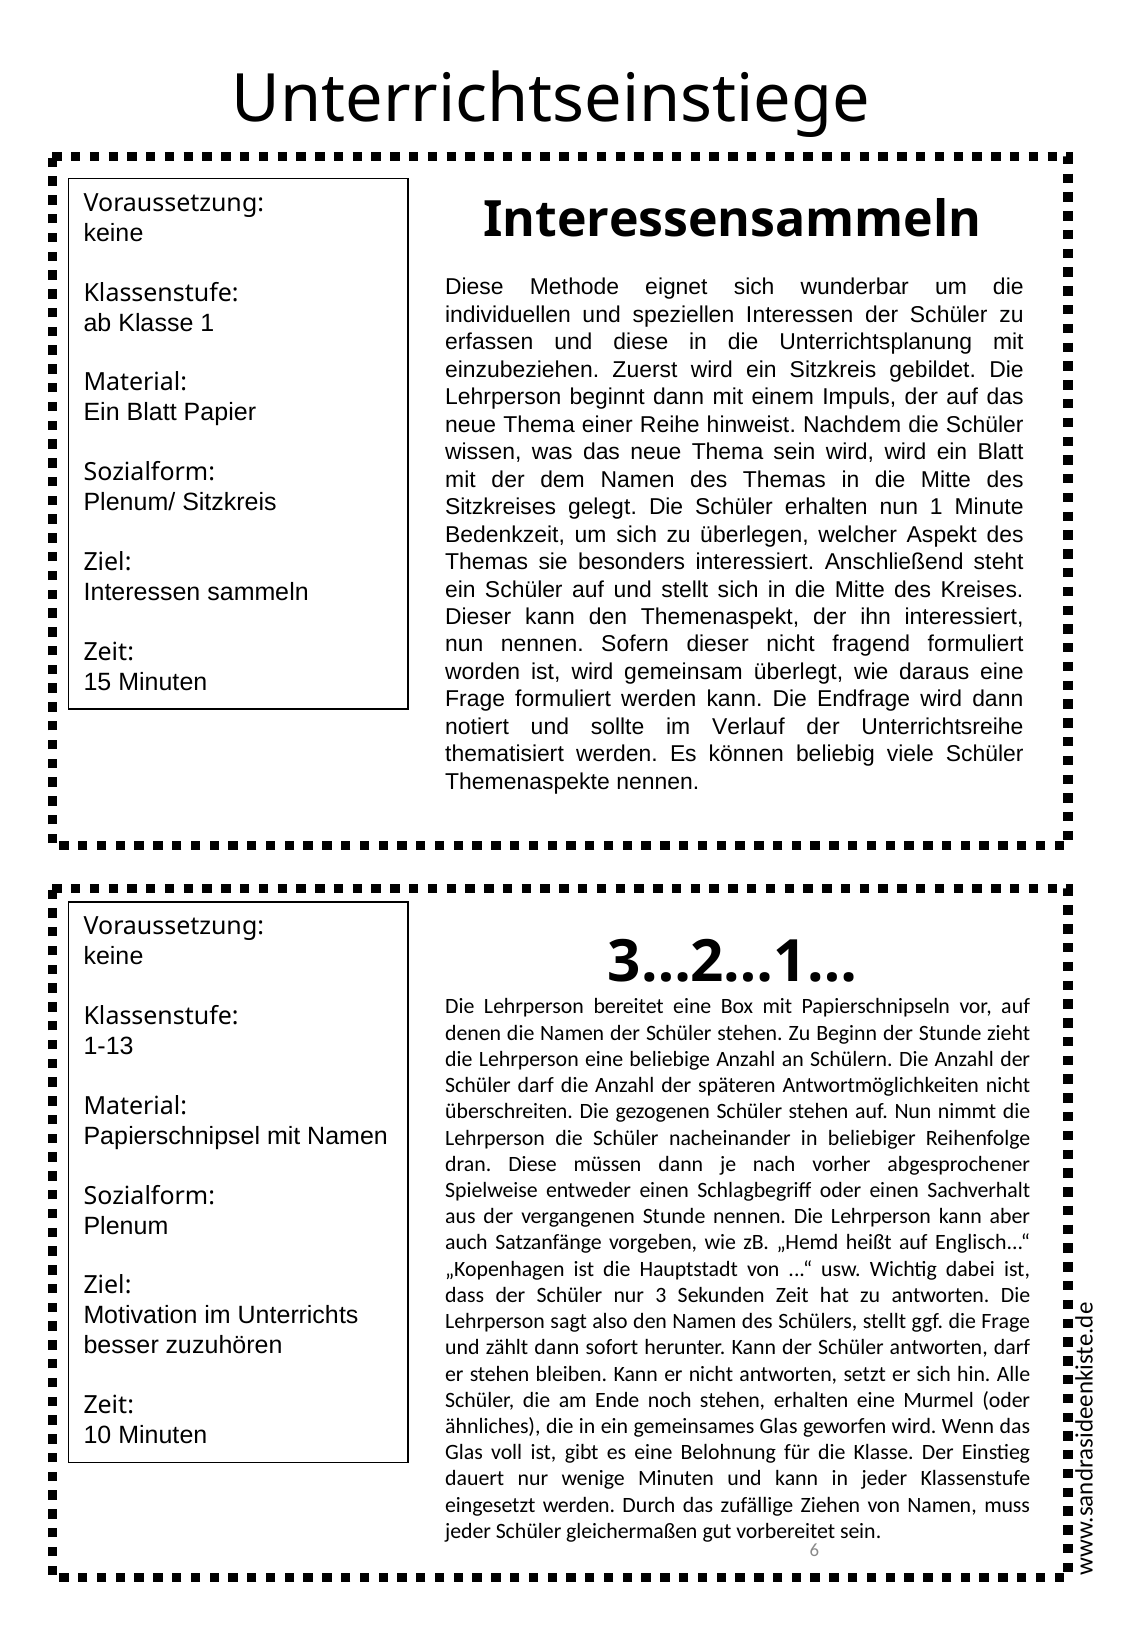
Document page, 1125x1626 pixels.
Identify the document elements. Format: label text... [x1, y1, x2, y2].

text_box [794, 1506, 1048, 1593]
text_box www.sandrasideenkiste.de [1059, 1074, 1106, 1591]
text_box Interessensammeln [410, 178, 1055, 255]
text_box Unterrichtseinstiege [52, 47, 1069, 144]
text_box Voraussetzung: keine Klassenstufe: ab Klasse 1 Material: Ein Blatt Papier Sozialform: Plenum/ Sitzkreis Ziel: Interessen sammeln Zeit: 15 Minuten [68, 178, 409, 709]
text_box Voraussetzung: keine Klassenstufe: 1-13 Material: Papierschnipsel mit Namen Sozialform: Plenum Ziel: Motivation im Unterrichts besser zuzuhören Zeit: 10 Minuten [68, 902, 409, 1463]
text_box 3…2…1… [410, 915, 1055, 1002]
text_box Diese Methode eignet sich wunderbar um die individuellen und speziellen Interessen der Schüler zu erfassen und diese in die Unterrichtsplanung mit einzubeziehen. Zuerst wird ein Sitzkreis gebildet. Die Lehrperson beginnt dann mit einem Impuls, der auf das neue Thema einer Reihe hinweist. Nachdem die Schüler wissen, was das neue Thema sein wird, wird ein Blatt mit der dem Namen des Themas in die Mitte des Sitzkreises gelegt. Die Schüler erhalten nun 1 Minute Bedenkzeit, um sich zu überlegen, welcher Aspekt des Themas sie besonders interessiert. Anschließend steht ein Schüler auf und stellt sich in die Mitte des Kreises. Dieser kann den Themenaspekt, der ihn interessiert, nun nennen. Sofern dieser nicht fragend formuliert worden ist, wird gemeinsam überlegt, wie daraus eine Frage formuliert werden kann. Die Endfrage wird dann notiert und sollte im Verlauf der Unterrichtsreihe thematisiert werden. Es können beliebig viele Schüler Themenaspekte nennen. [430, 264, 1039, 808]
text_box Die Lehrperson bereitet eine Box mit Papierschnipseln vor, auf denen die Namen der Schüler stehen. Zu Beginn der Stunde zieht die Lehrperson eine beliebige Anzahl an Schülern. Die Anzahl der Schüler darf die Anzahl der späteren Antwortmöglichkeiten nicht überschreiten. Die gezogenen Schüler stehen auf. Nun nimmt die Lehrperson die Schüler nacheinander in beliebiger Reihenfolge dran. Diese müssen dann je nach vorher abgesprochener Spielweise entweder einen Schlagbegriff oder einen Sachverhalt aus der vergangenen Stunde nennen. Die Lehrperson kann aber auch Satzanfänge vorgeben, wie zB. „Hemd heißt auf Englisch...“ „Kopenhagen ist die Hauptstadt von ...“ usw. Wichtig dabei ist, dass der Schüler nur 3 Sekunden Zeit hat zu antworten. Die Lehrperson sagt also den Namen des Schülers, stellt ggf. die Frage und zählt dann sofort herunter. Kann der Schüler antworten, darf er stehen bleiben. Kann er nicht antworten, setzt er sich hin. Alle Schüler, die am Ende noch stehen, erhalten eine Murmel (oder ähnliches), die in ein gemeinsames Glas geworfen wird. Wenn das Glas voll ist, gibt es eine Belohnung für die Klasse. Der Einstieg dauert nur wenige Minuten und kann in jeder Klassenstufe eingesetzt werden. Durch das zufällige Ziehen von Namen, muss jeder Schüler gleichermaßen gut vorbereitet sein. [430, 984, 1047, 1557]
